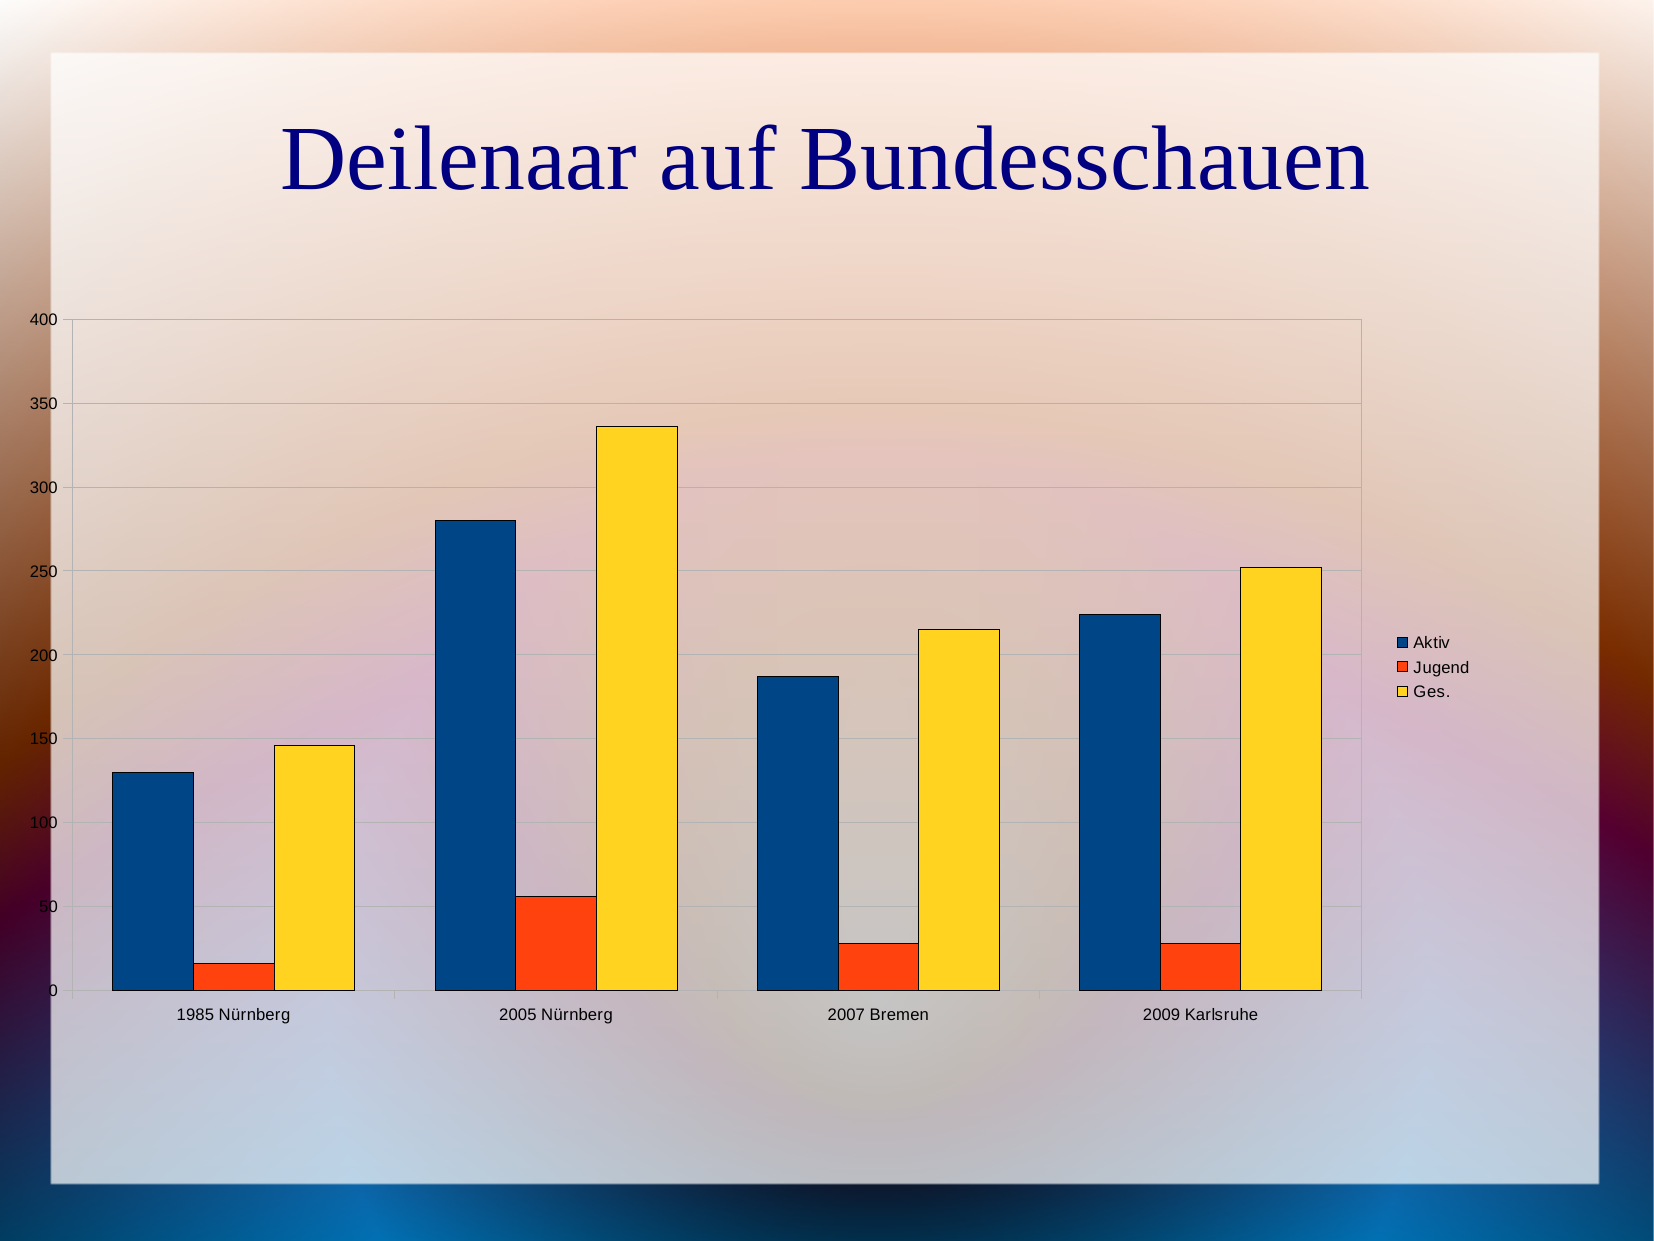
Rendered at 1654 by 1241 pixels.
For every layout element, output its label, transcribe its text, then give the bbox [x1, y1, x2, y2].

chart [0, 295, 1489, 1039]
title Deilenaar auf Bundesschauen [82, 62, 1571, 256]
picture [0, 0, 1654, 1241]
